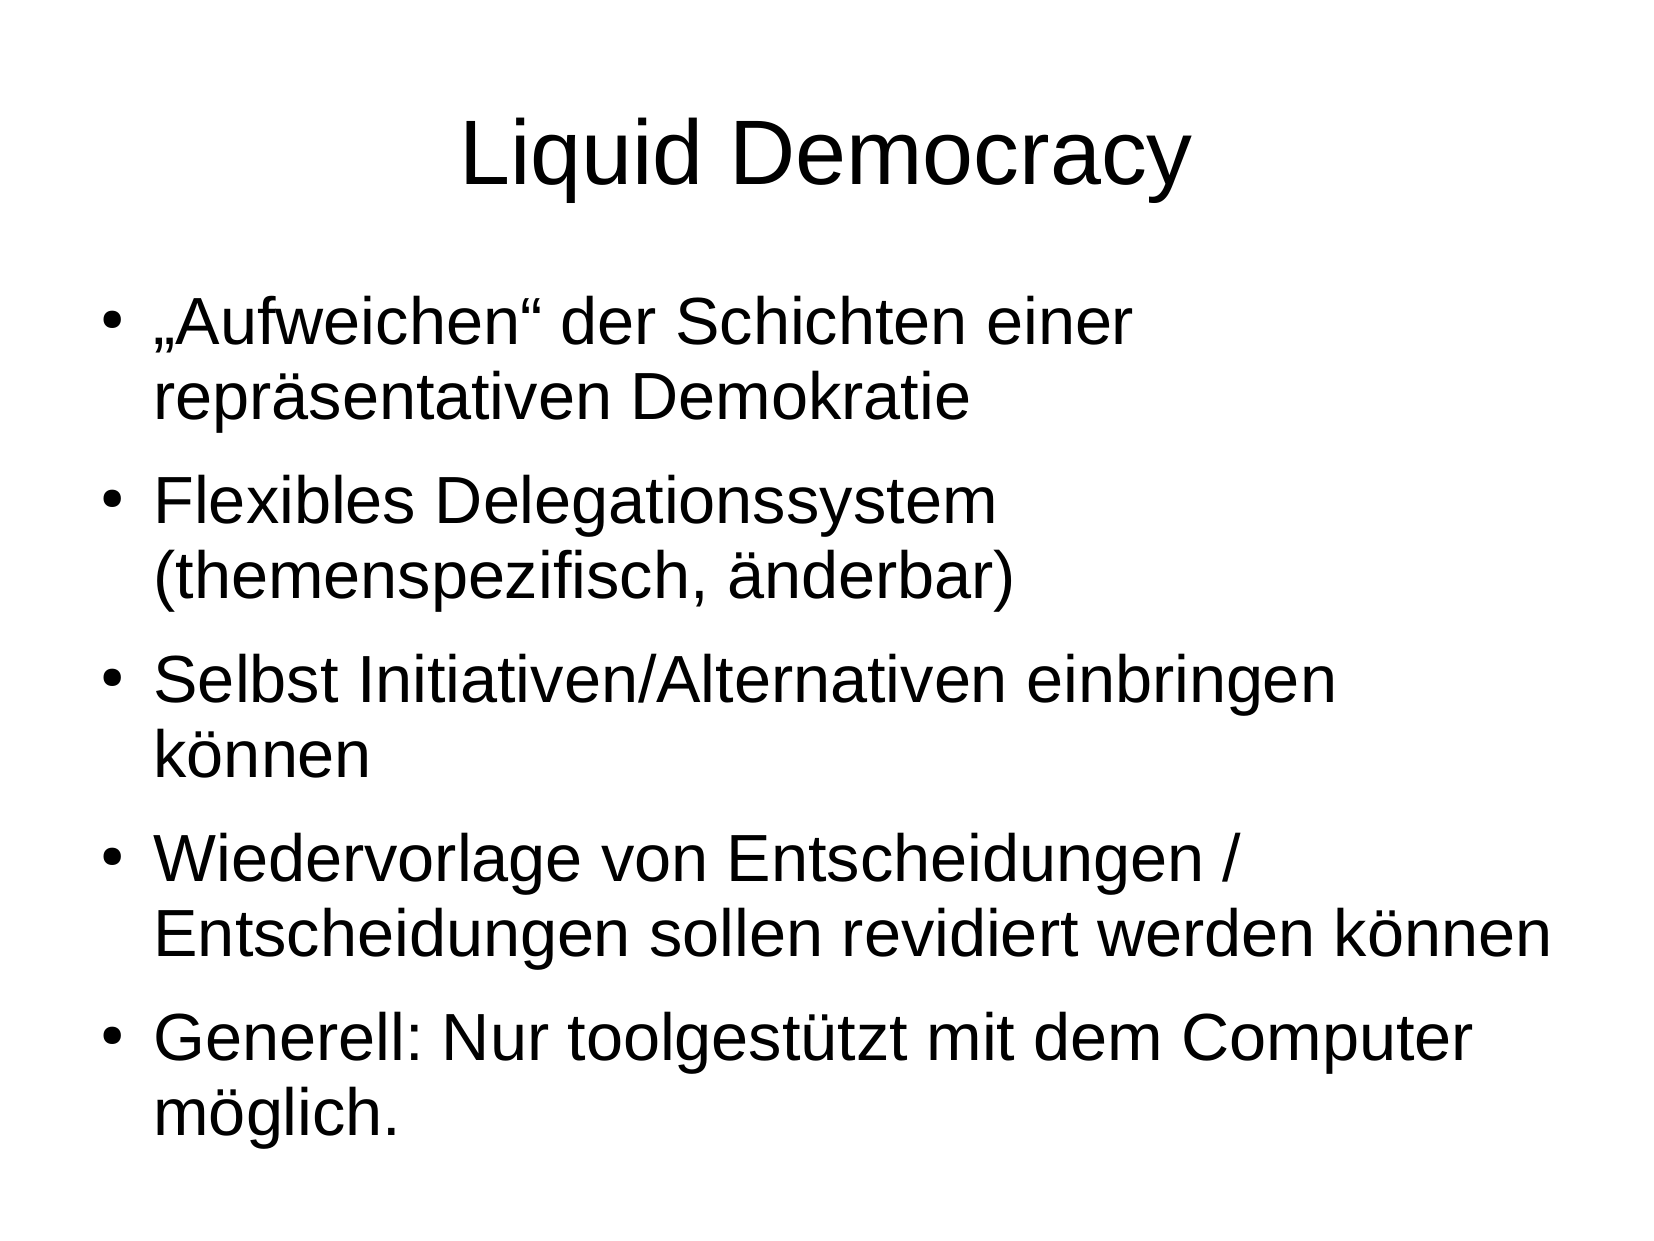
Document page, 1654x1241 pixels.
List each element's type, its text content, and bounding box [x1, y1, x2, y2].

list „Aufweichen“ der Schichten einer repräsentativen Demokratie Flexibles Delegationssystem (themenspezifisch, änderbar) Selbst Initiativen/Alternativen einbringen können Wiedervorlage von Entscheidungen / Entscheidungen sollen revidiert werden können Generell: Nur toolgestützt mit dem Computer möglich. [82, 284, 1571, 1145]
title Liquid Democracy [82, 49, 1571, 257]
